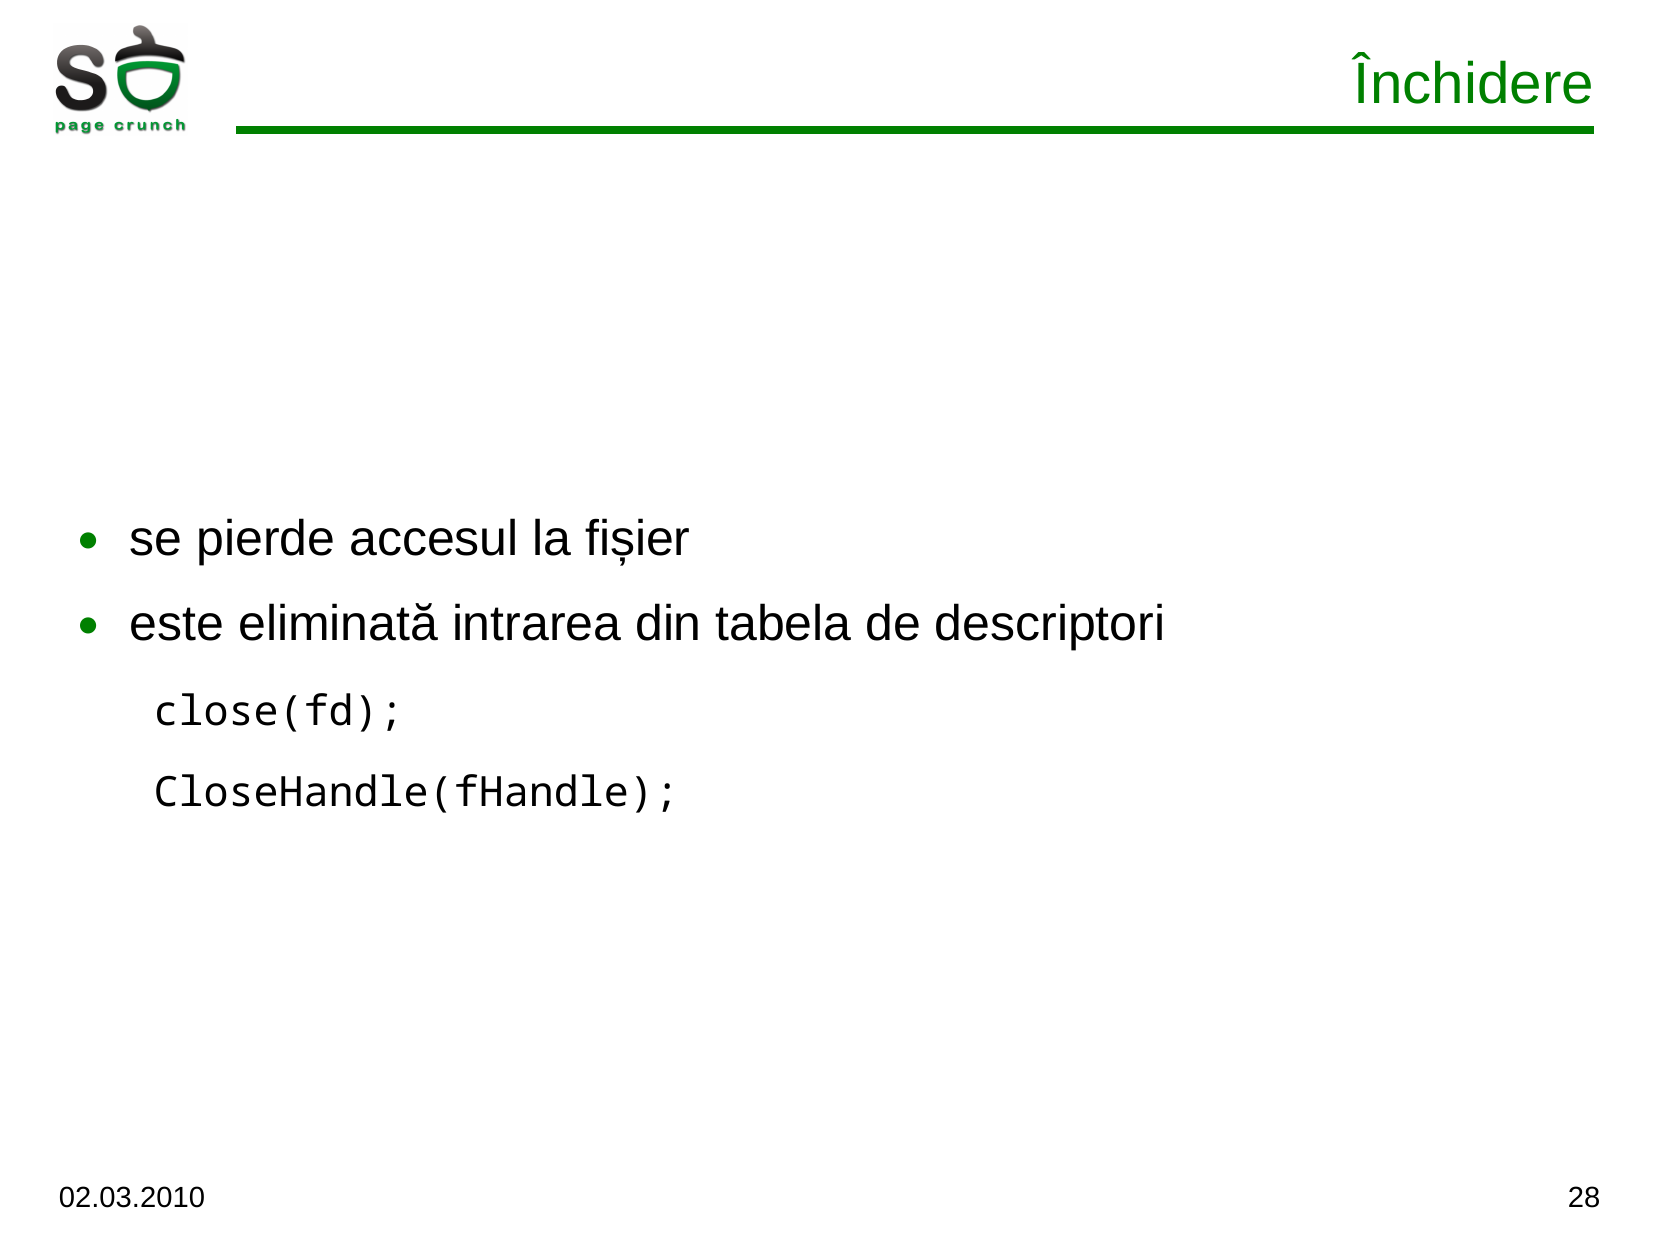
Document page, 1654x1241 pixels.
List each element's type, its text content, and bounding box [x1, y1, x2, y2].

title Închidere [236, 49, 1595, 119]
list se pierde accesul la fișier este eliminată intrarea din tabela de descriptori close(fd); CloseHandle(fHandle); [59, 177, 1595, 1152]
picture [53, 23, 188, 136]
